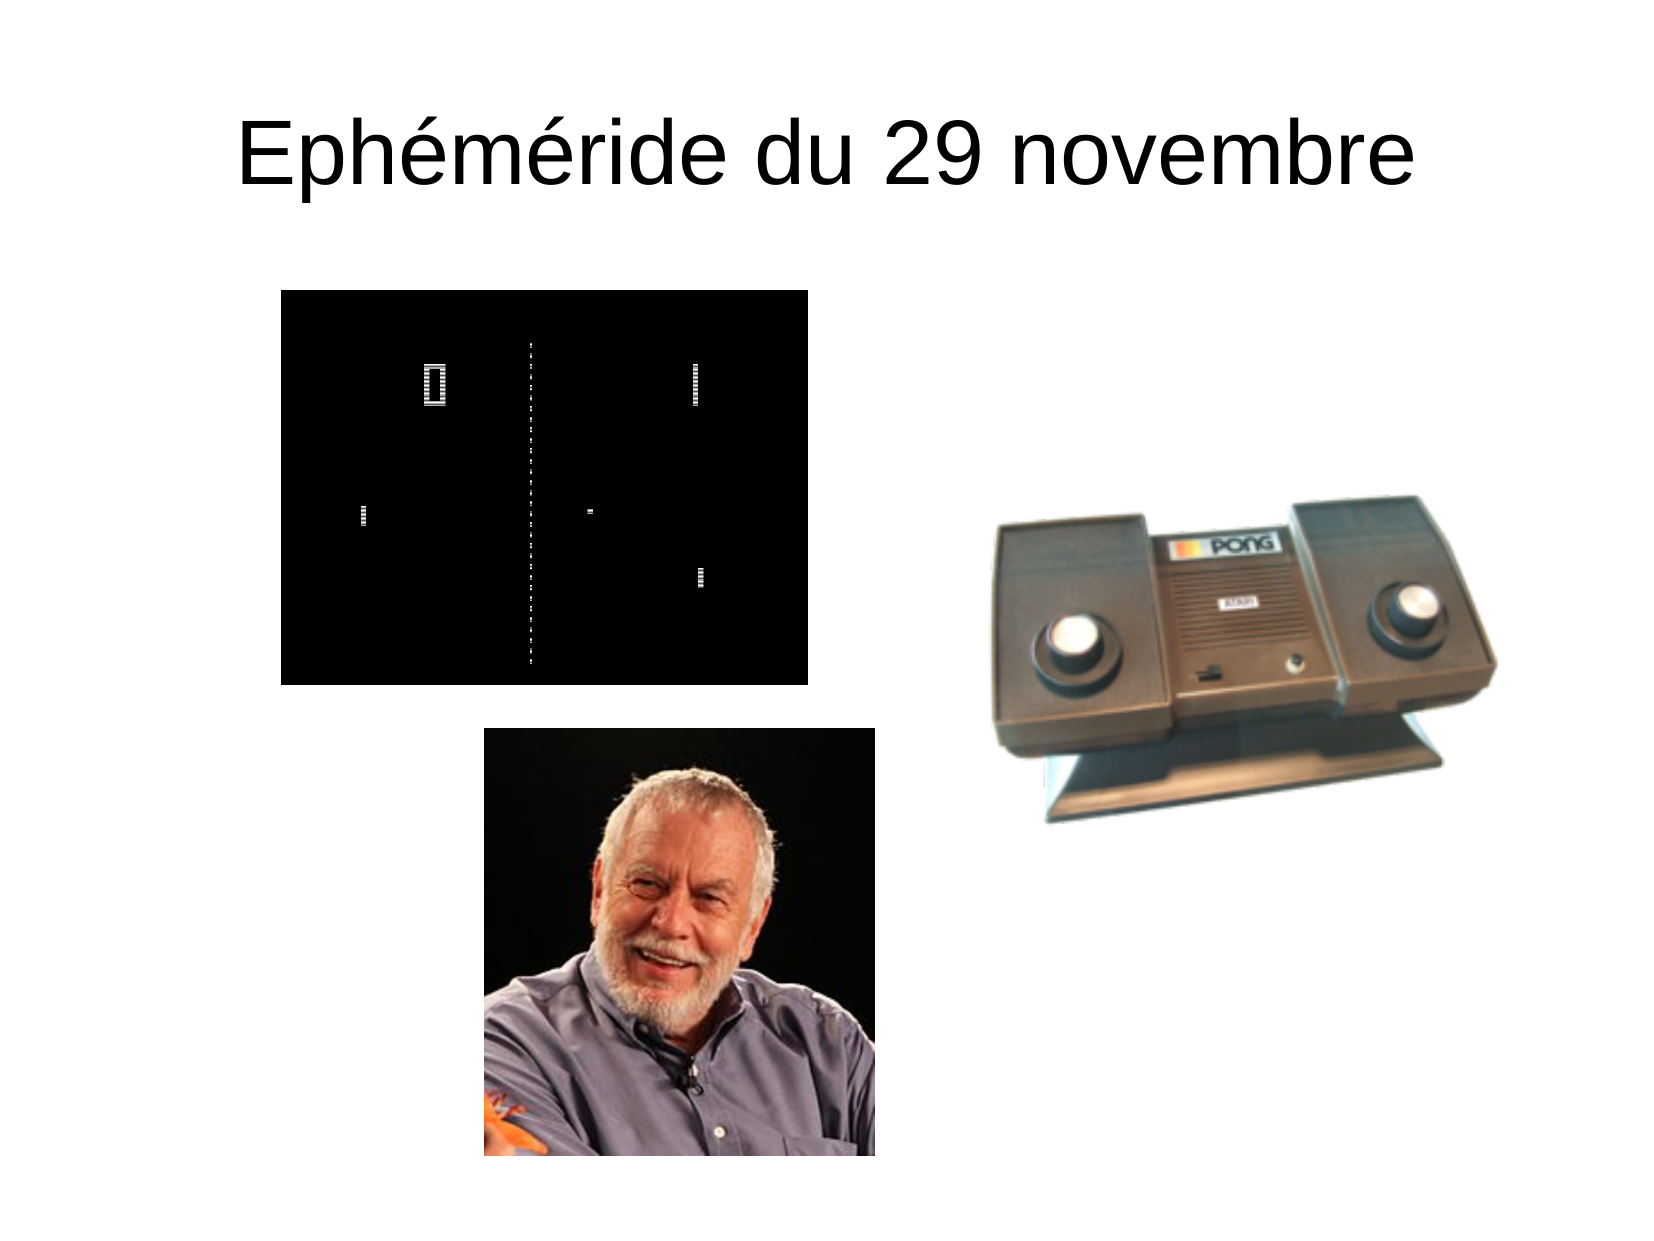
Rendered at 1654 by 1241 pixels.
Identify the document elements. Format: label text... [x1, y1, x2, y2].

title Ephéméride du 29 novembre [82, 49, 1571, 257]
picture [484, 728, 875, 1156]
picture [281, 290, 808, 686]
picture [980, 484, 1510, 836]
